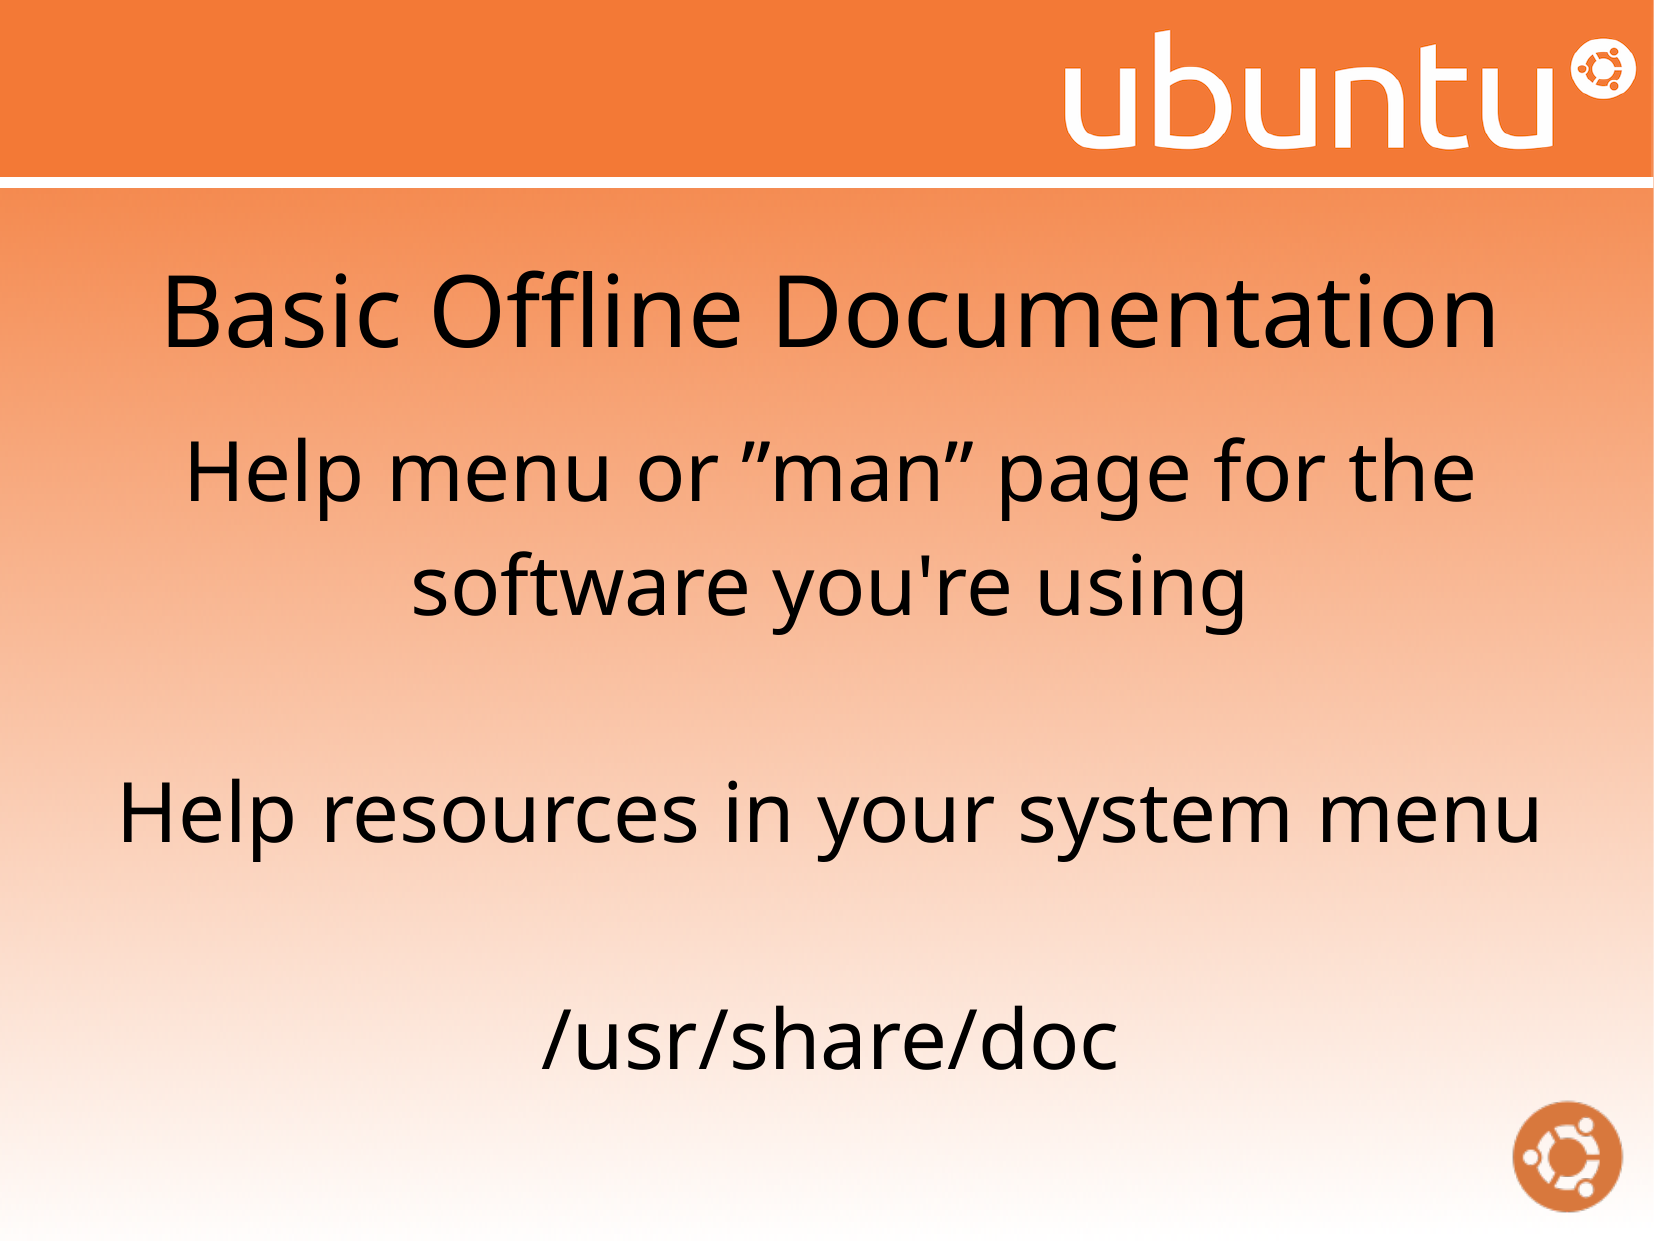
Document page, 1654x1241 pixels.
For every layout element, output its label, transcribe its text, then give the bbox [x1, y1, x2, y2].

title Basic Offline Documentation [86, 205, 1576, 343]
picture [0, 0, 1654, 1241]
subtitle Help menu or ”man” page for the software you're using Help resources in your system menu /usr/share/doc [86, 343, 1576, 1163]
